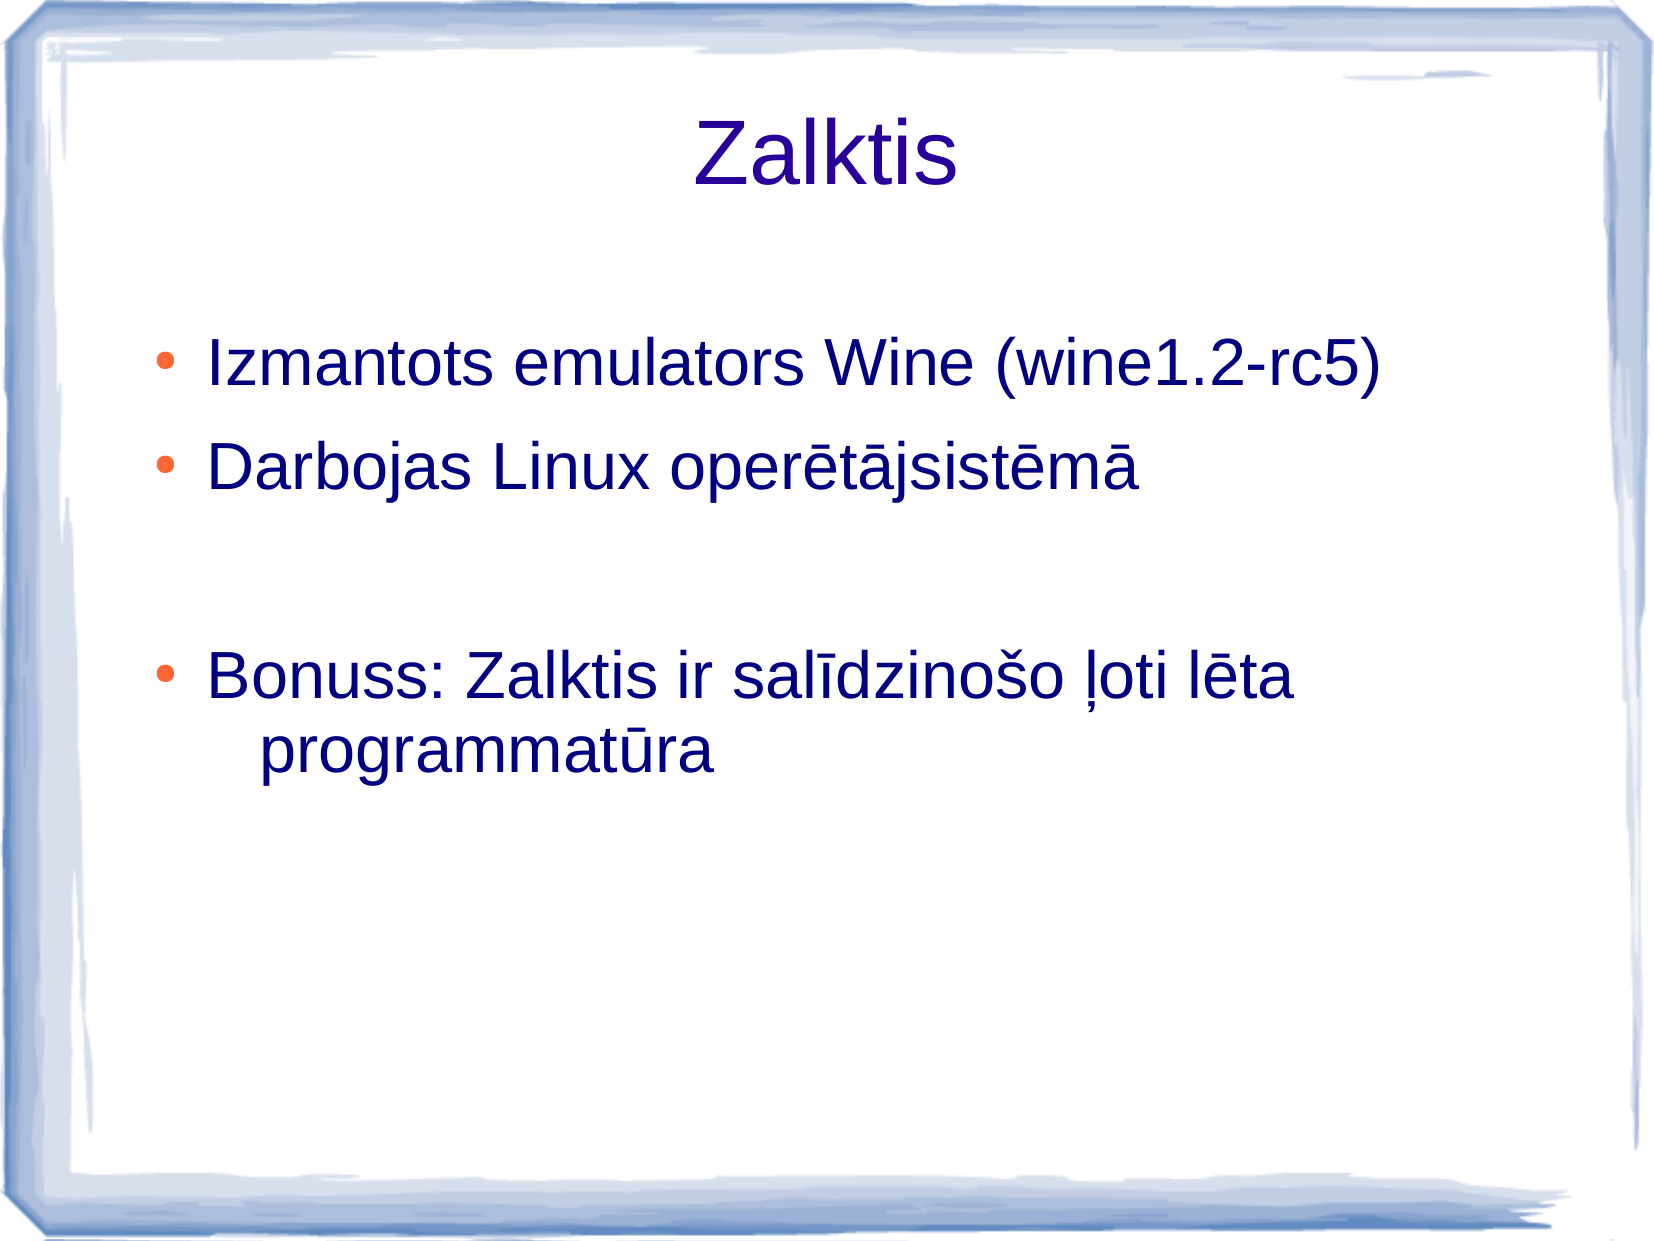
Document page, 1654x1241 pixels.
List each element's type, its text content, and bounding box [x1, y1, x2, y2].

title Zalktis [82, 56, 1571, 250]
picture [0, 0, 1654, 1241]
list Izmantots emulators Wine (wine1.2-rc5) Darbojas Linux operētājsistēmā Bonuss: Zalktis ir salīdzinošo ļoti lēta programmatūra [118, 324, 1571, 1129]
